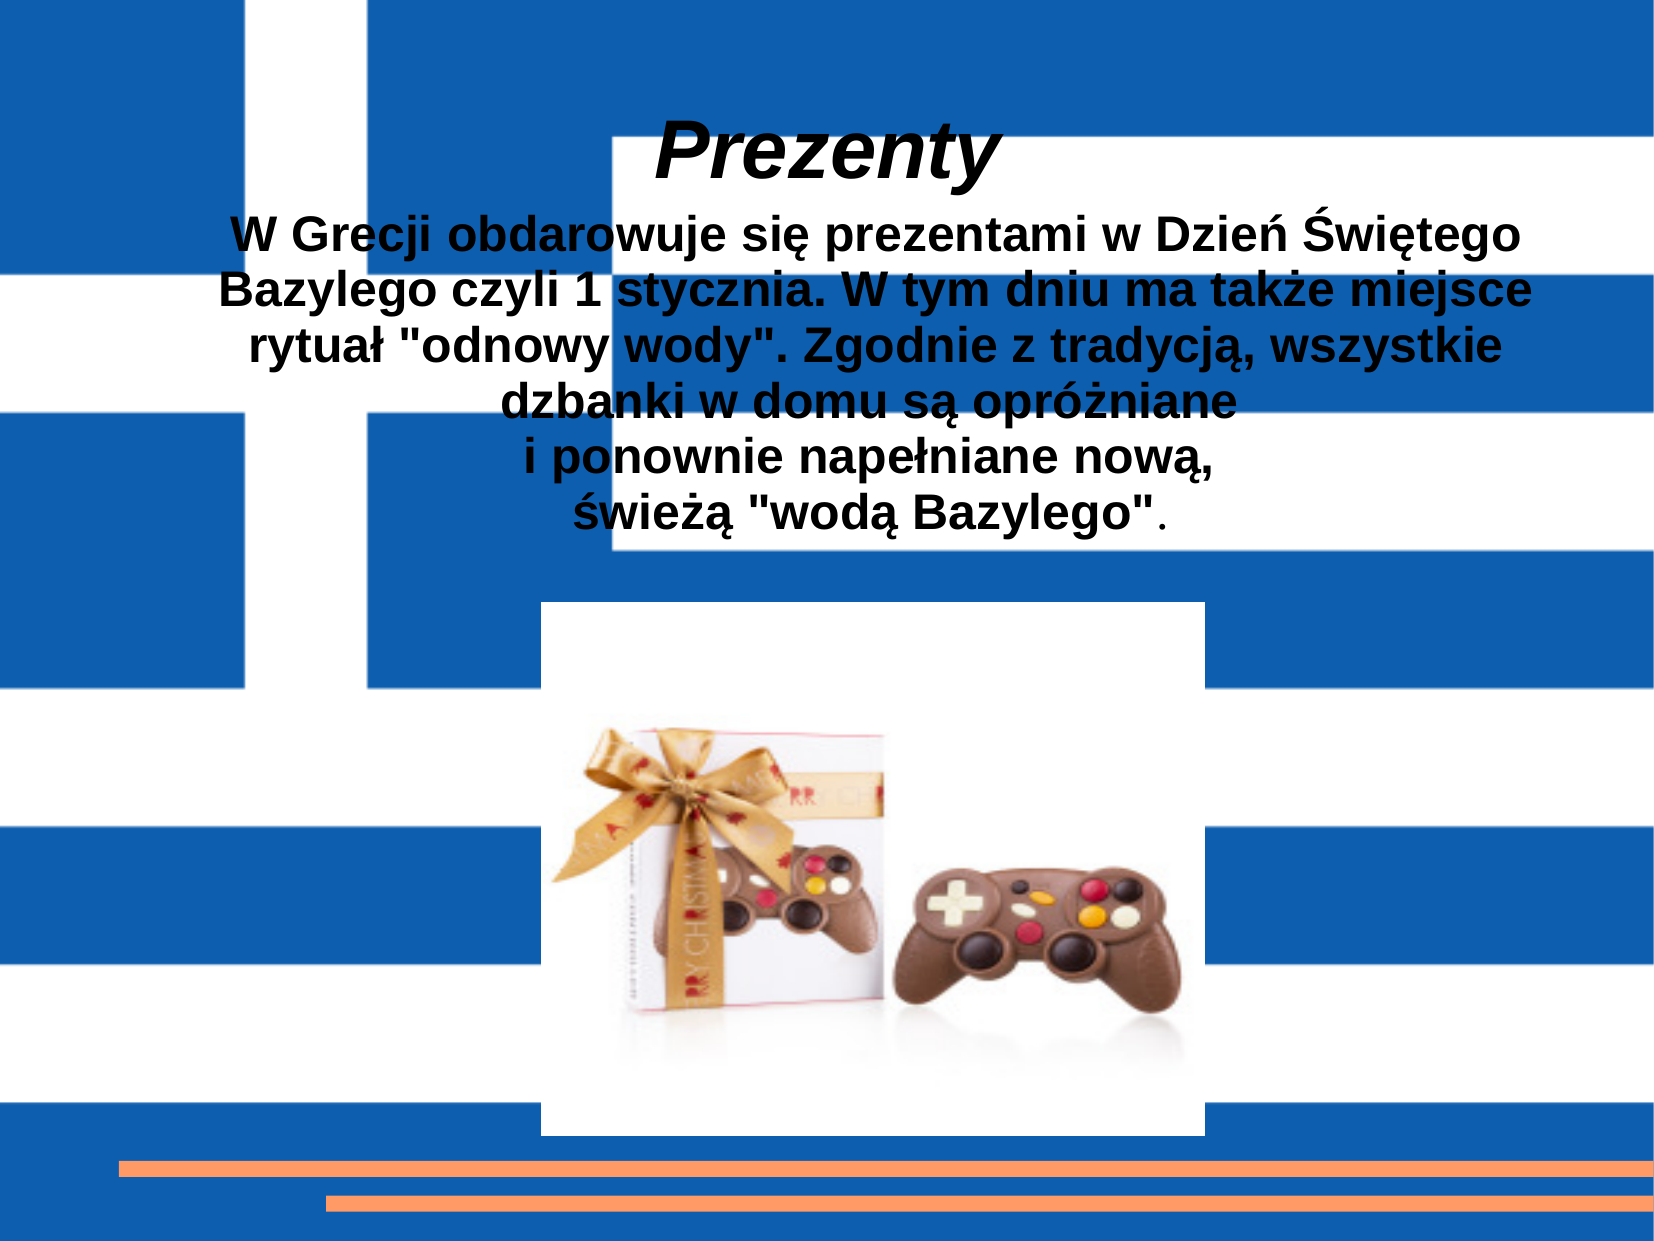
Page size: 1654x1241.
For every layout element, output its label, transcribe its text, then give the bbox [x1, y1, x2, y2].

title Prezenty [121, 46, 1534, 205]
list W Grecji obdarowuje się prezentami w Dzień Świętego Bazylego czyli 1 stycznia. W tym dniu ma także miejsce rytuał "odnowy wody". Zgodnie z tradycją, wszystkie dzbanki w domu są opróżniane i ponownie napełniane nową, świeżą "wodą Bazylego". [121, 205, 1561, 1016]
picture [0, 0, 1654, 1241]
